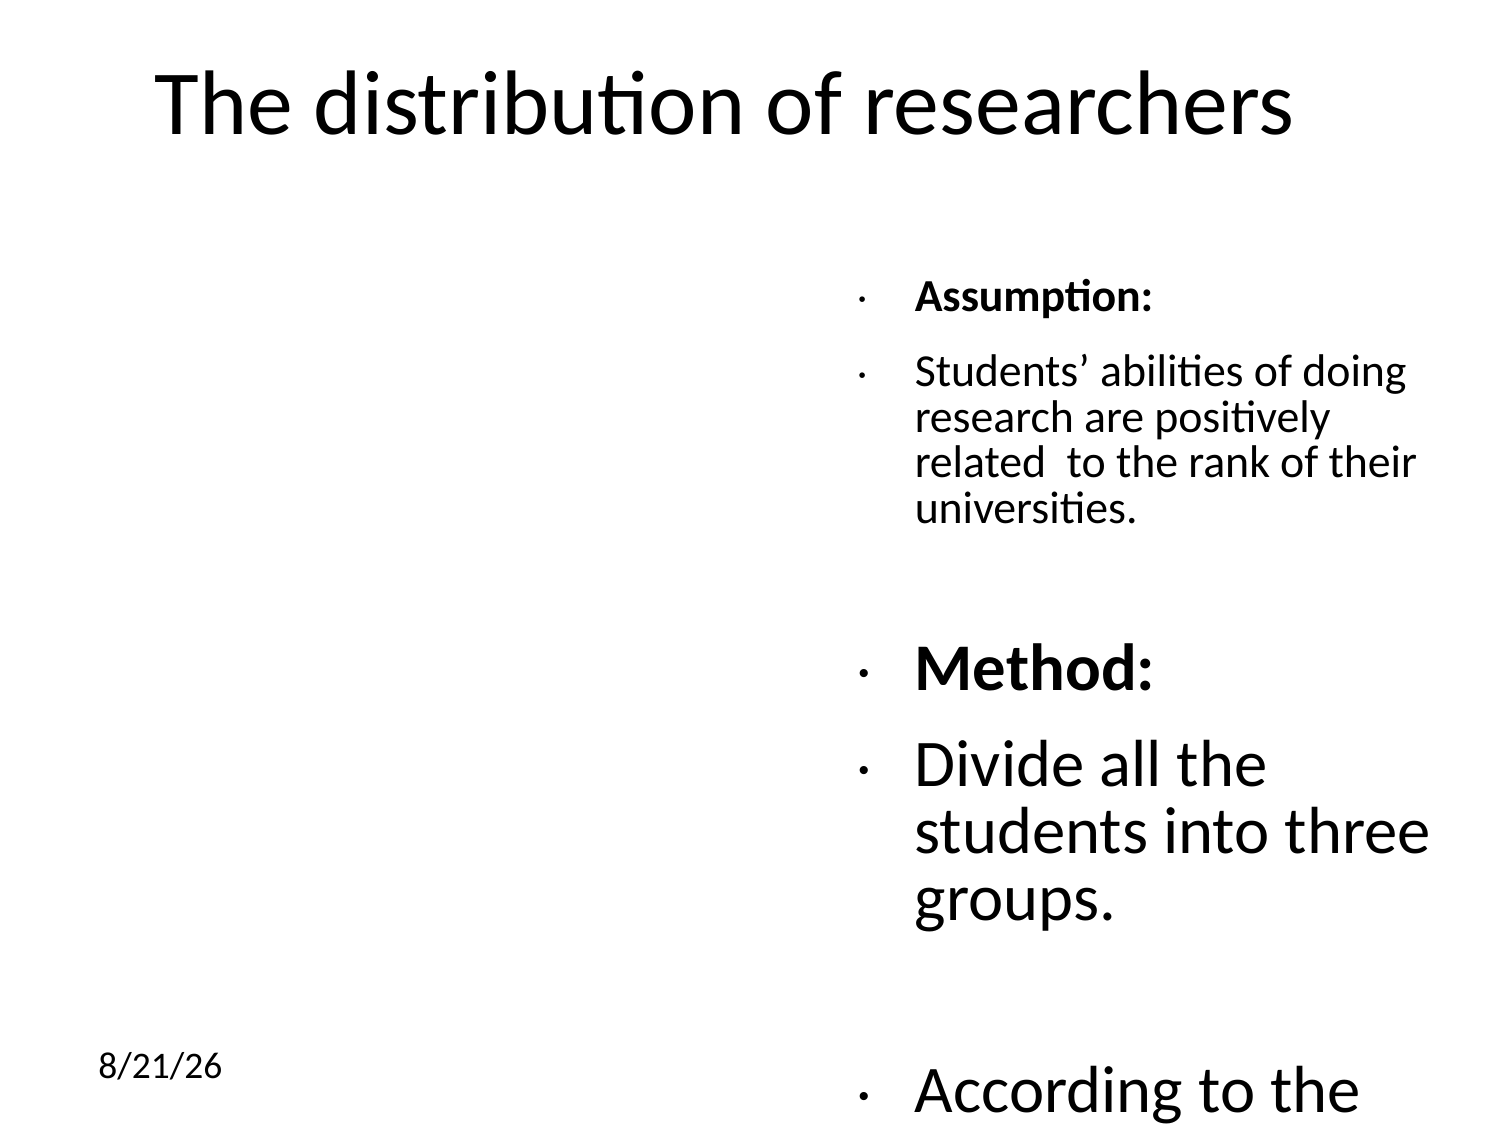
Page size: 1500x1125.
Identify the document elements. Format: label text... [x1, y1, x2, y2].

title The distribution of researchers [35, 0, 1416, 224]
list Assumption: Students’ abilities of doing research are positively related to the rank of their universities. Method: Divide all the students into three groups. According to the limited time and percentage of those speakers, I choose 21 students to investigate: 3 from 1st group, 2 from 2nd group, 16 from 3rd group. [843, 269, 1453, 1079]
